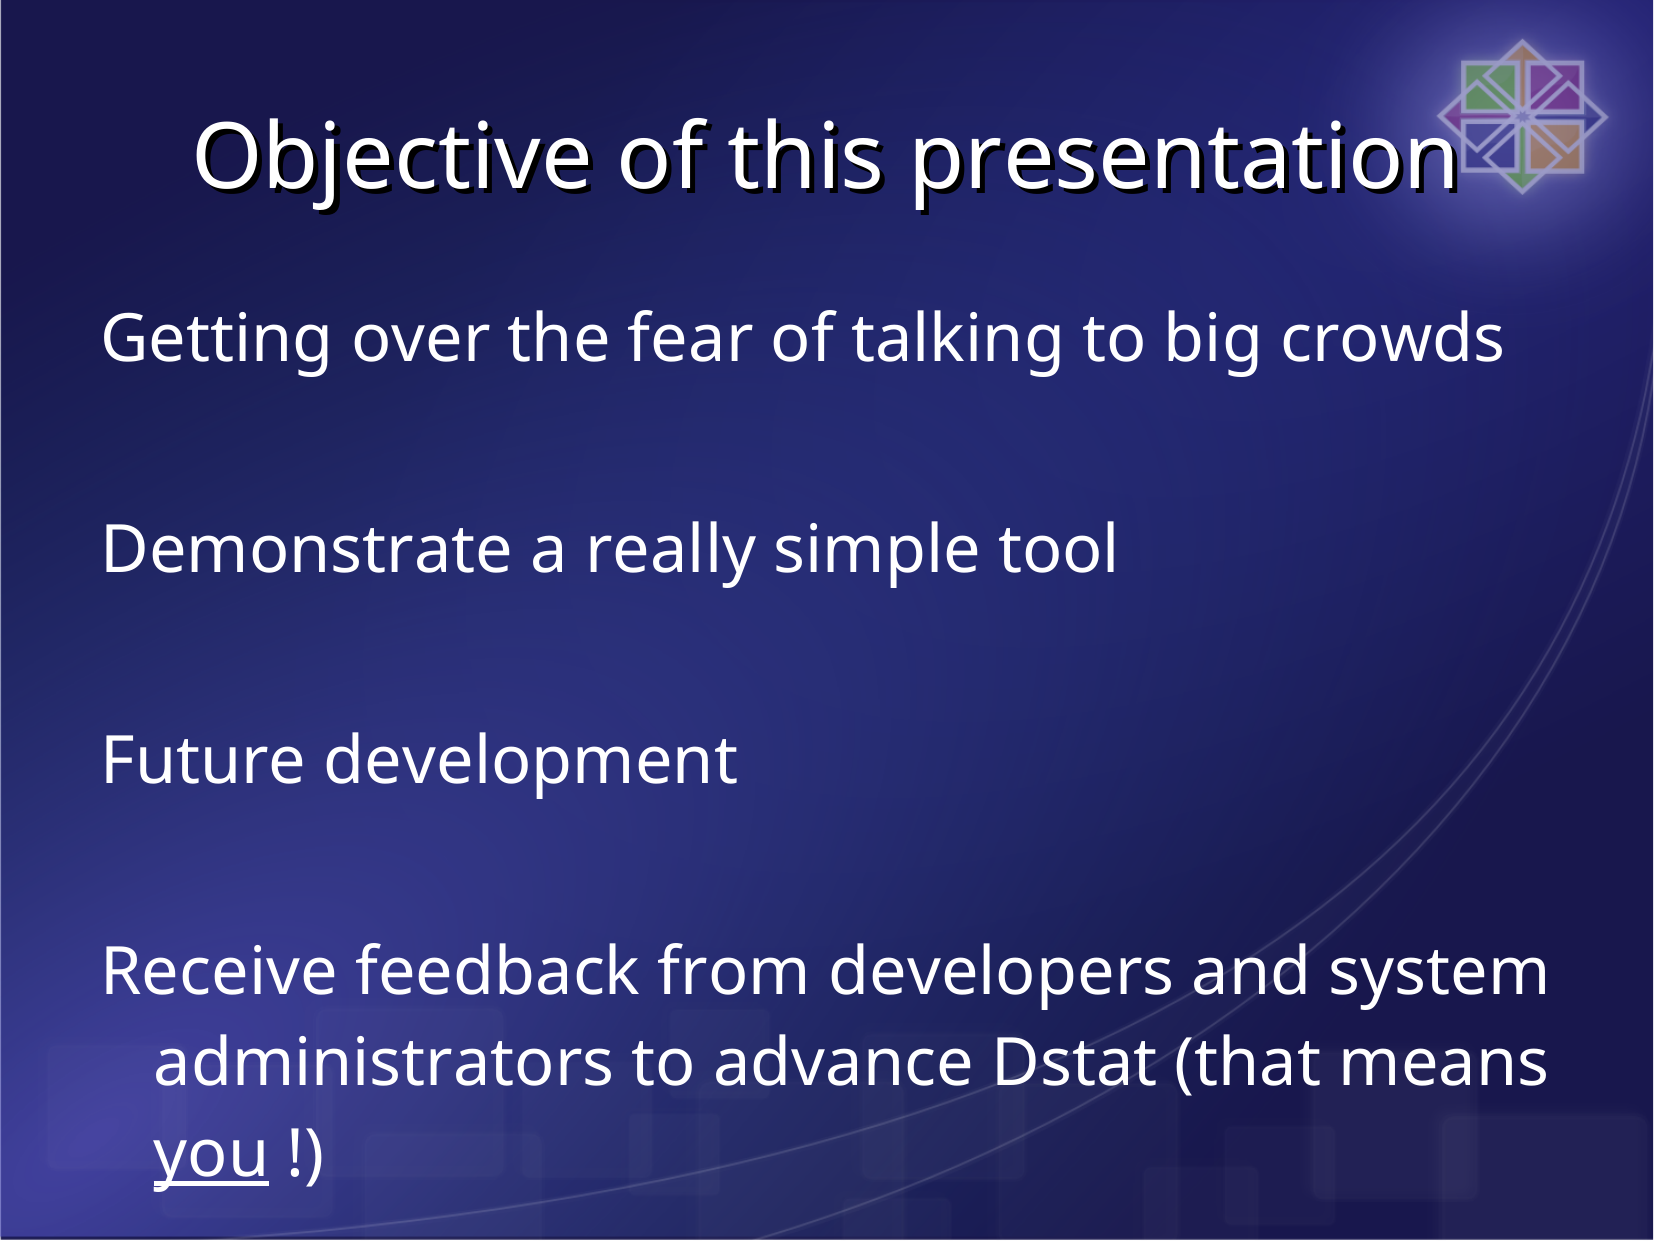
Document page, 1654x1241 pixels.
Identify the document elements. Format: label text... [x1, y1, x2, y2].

picture [0, 0, 1654, 1241]
list Getting over the fear of talking to big crowds Demonstrate a really simple tool Future development Receive feedback from developers and system administrators to advance Dstat (that means you !) [82, 290, 1571, 1106]
title Objective of this presentation [82, 56, 1571, 250]
